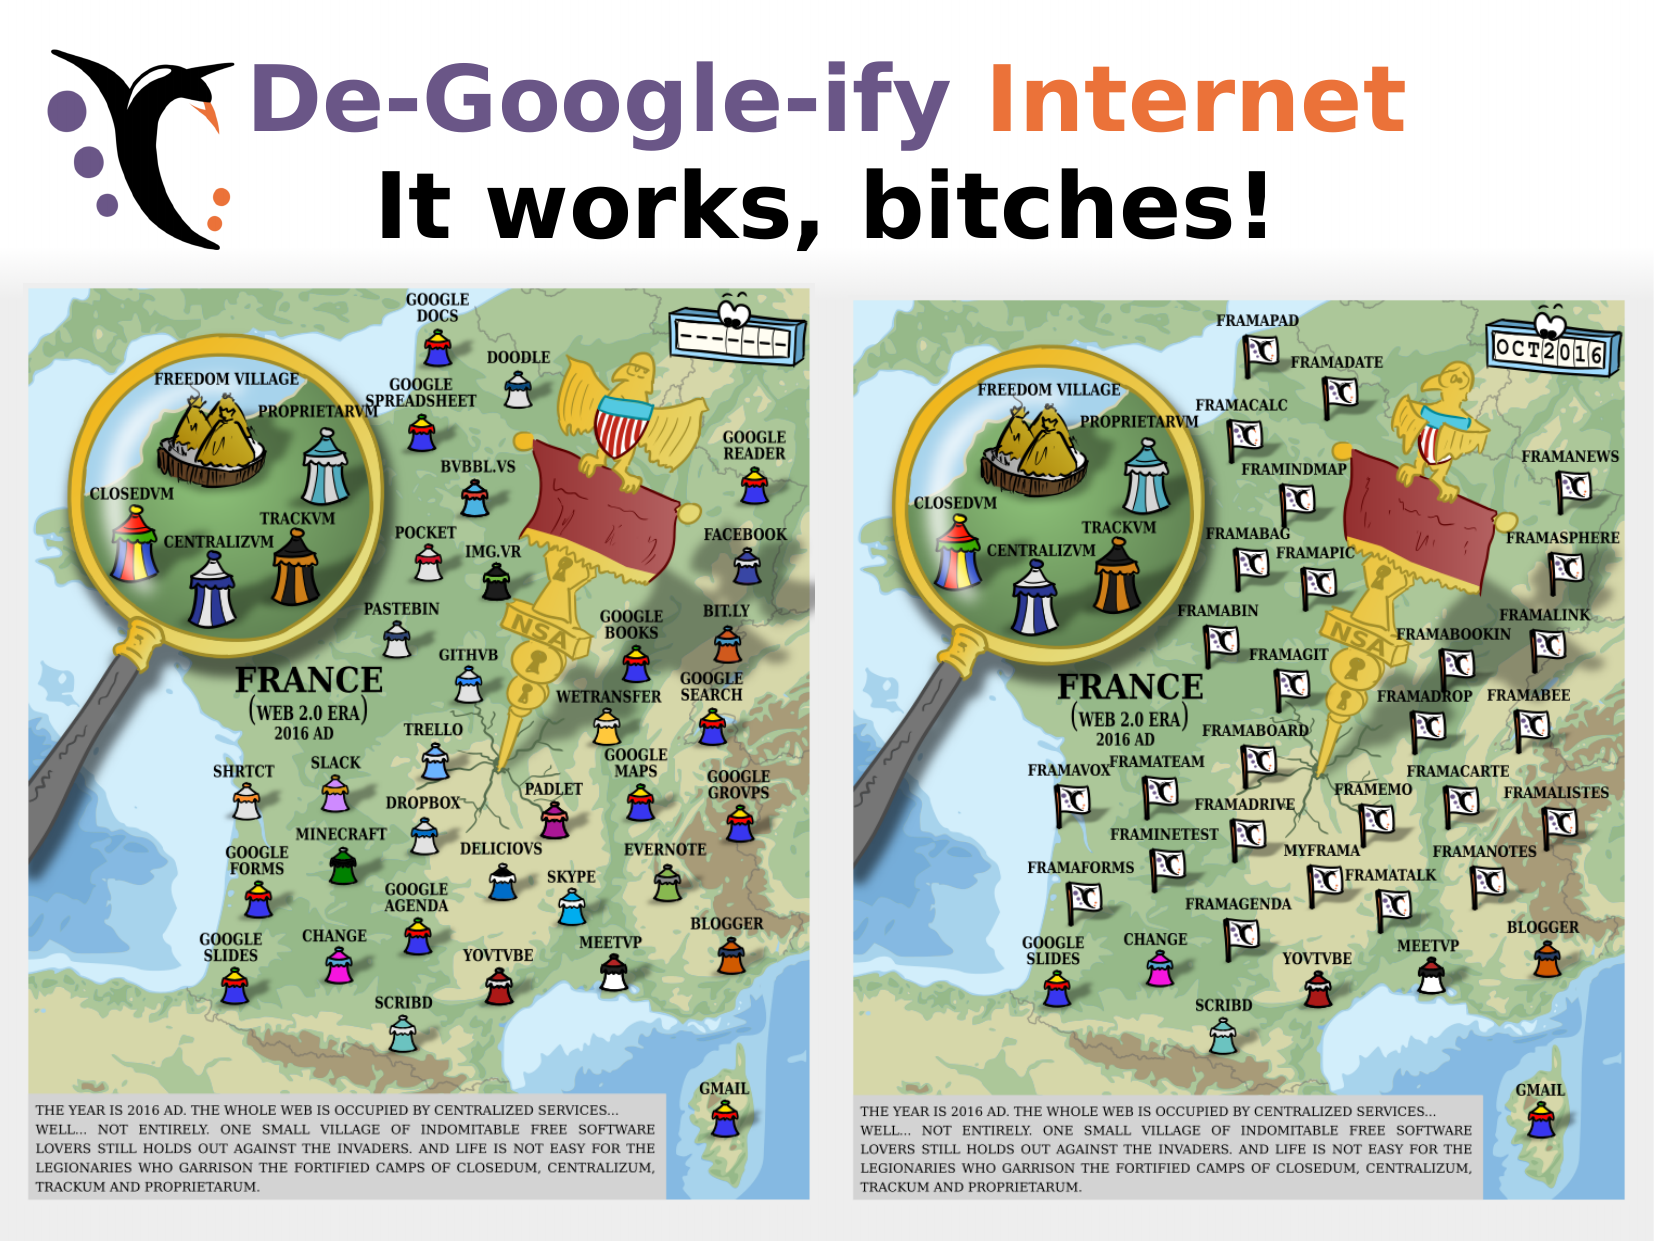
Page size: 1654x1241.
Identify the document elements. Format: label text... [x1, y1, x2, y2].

title De-Google-ify Internet It works, bitches! [82, 45, 1571, 261]
picture [0, 0, 1654, 1241]
